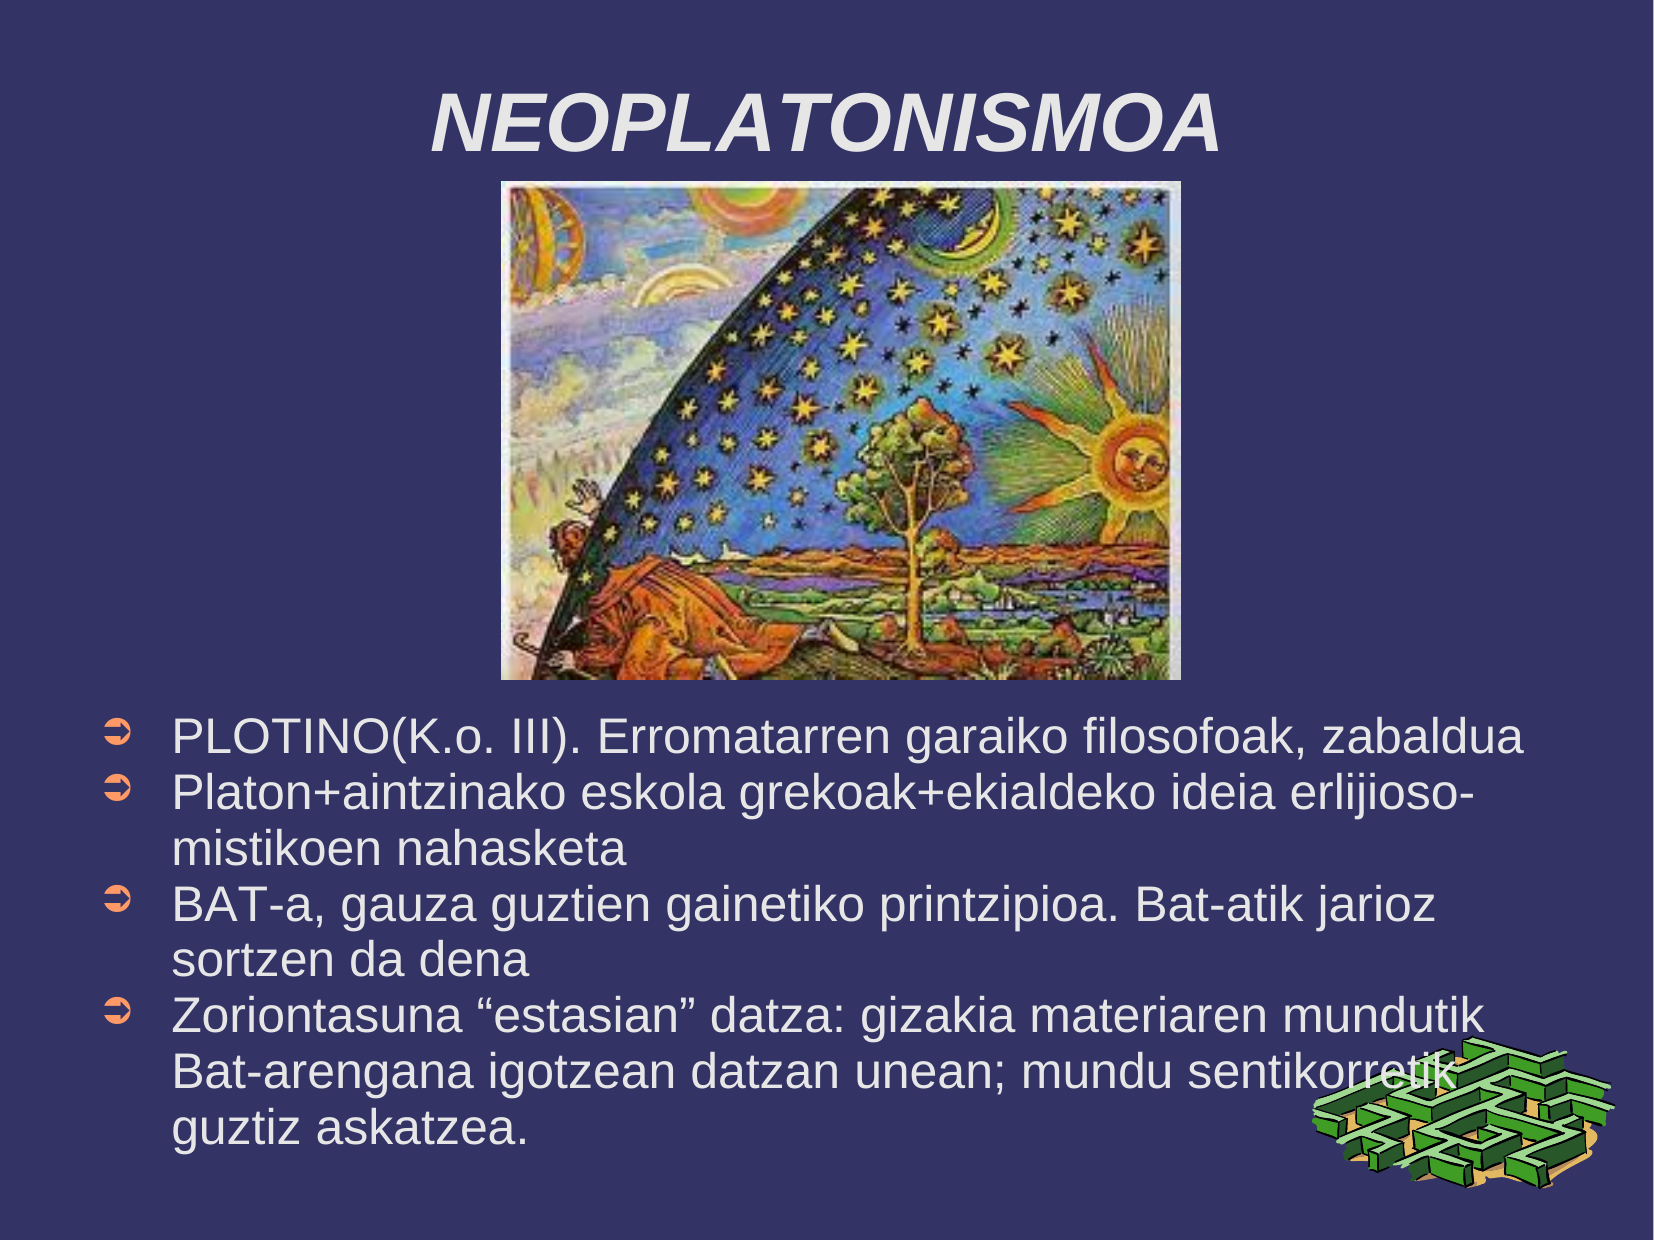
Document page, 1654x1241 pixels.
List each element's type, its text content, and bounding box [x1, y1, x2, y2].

list PLOTINO(K.o. III). Erromatarren garaiko filosofoak, zabaldua Platon+aintzinako eskola grekoak+ekialdeko ideia erlijioso-mistikoen nahasketa BAT-a, gauza guztien gainetiko printzipioa. Bat-atik jarioz sortzen da dena Zoriontasuna “estasian” datza: gizakia materiaren mundutik Bat-arengana igotzean datzan unean; mundu sentikorretik guztiz askatzea. [88, 708, 1570, 1176]
picture [501, 181, 1181, 680]
title NEOPLATONISMOA [121, 19, 1534, 227]
